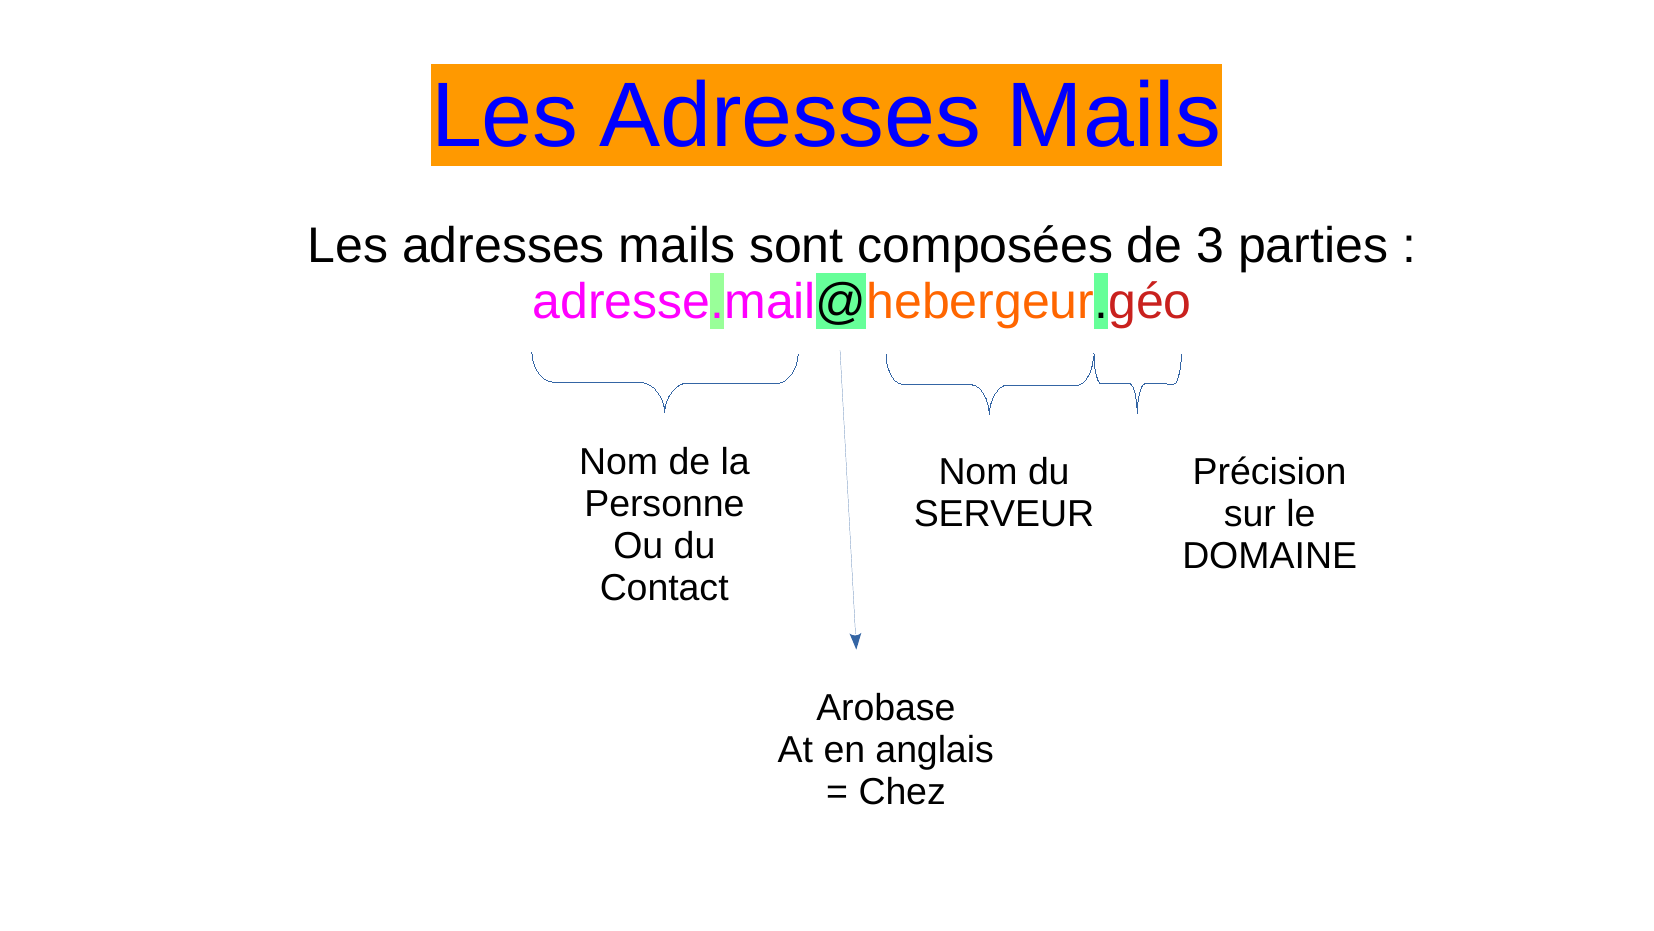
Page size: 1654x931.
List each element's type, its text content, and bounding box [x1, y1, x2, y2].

text_box Nom du SERVEUR [885, 442, 1123, 626]
text_box Arobase At en anglais = Chez [738, 679, 1034, 862]
text_box Nom de la Personne Ou du Contact [531, 432, 798, 616]
list Les adresses mails sont composées de 3 parties : adresse.mail@hebergeur.géo [82, 217, 1571, 758]
text_box Précision sur le DOMAINE [1151, 442, 1388, 626]
title Les Adresses Mails [82, 37, 1571, 193]
